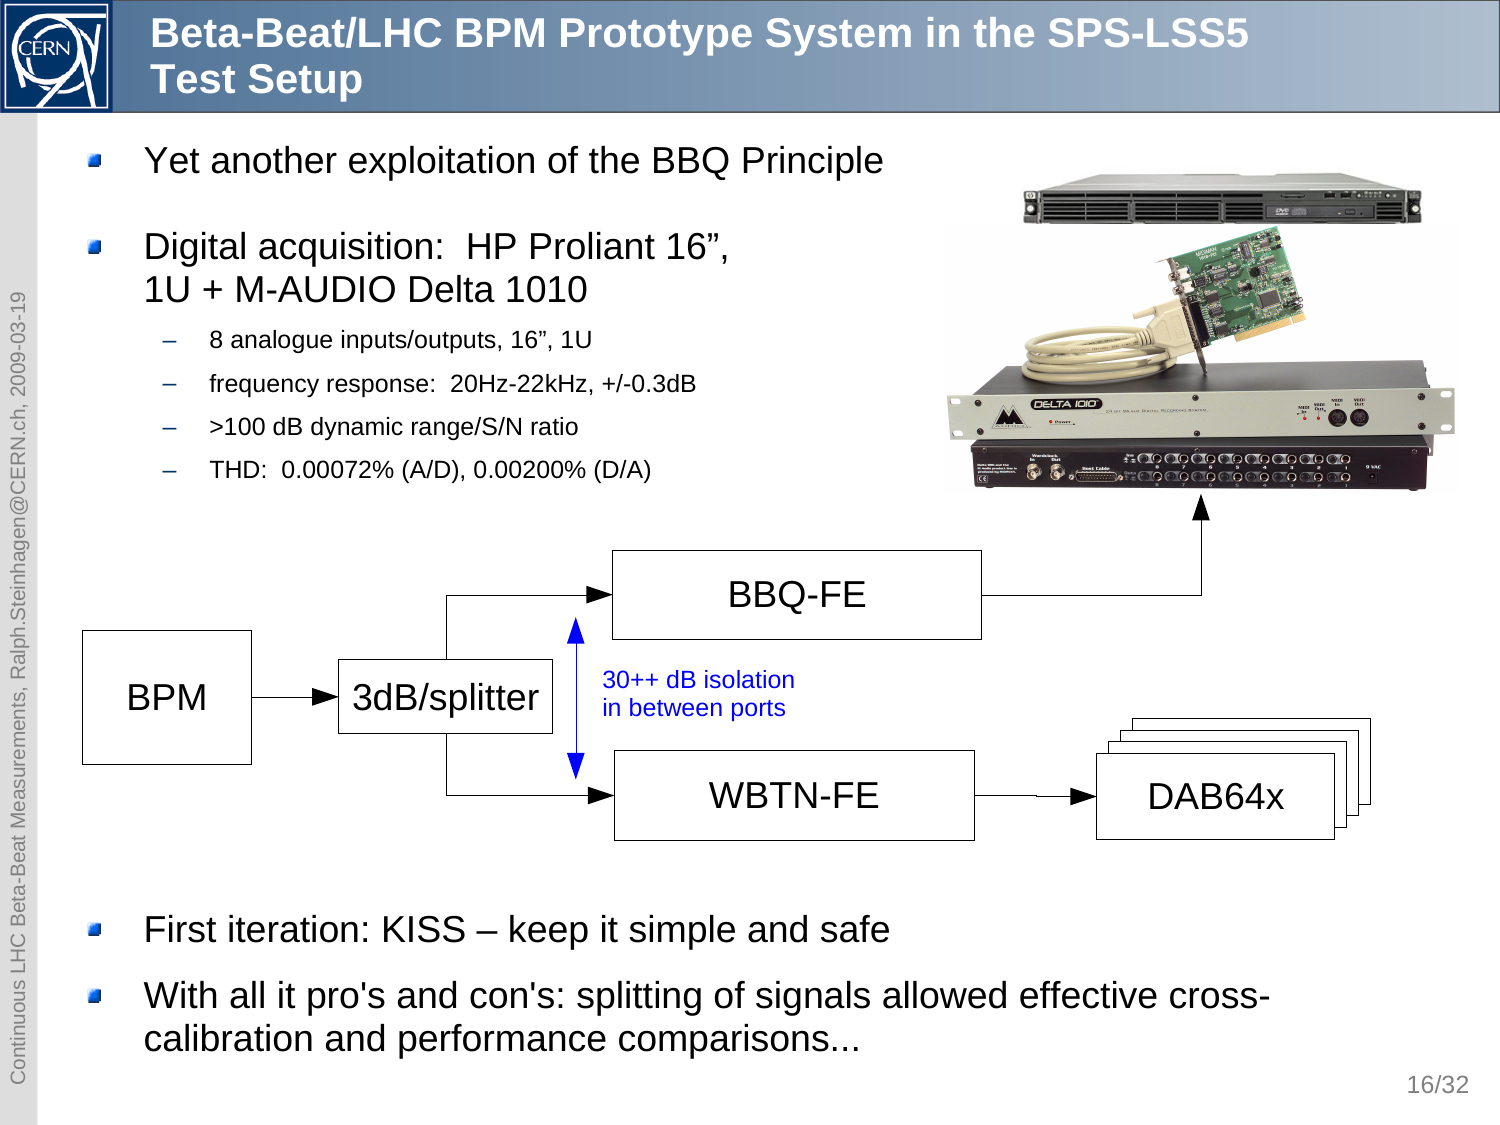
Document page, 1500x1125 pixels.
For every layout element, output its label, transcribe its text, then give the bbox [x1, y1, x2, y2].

text_box BBQ-FE [612, 550, 982, 640]
picture [1438, 147, 1458, 494]
text_box 30++ dB isolation in between ports [587, 658, 913, 730]
list Yet another exploitation of the BBQ Principle Digital acquisition: HP Proliant 16”, 1U + M-AUDIO Delta 1010 8 analogue inputs/outputs, 16”, 1U frequency response: 20Hz-22kHz, +/-0.3dB >100 dB dynamic range/S/N ratio THD: 0.00072% (A/D), 0.00200% (D/A) First iteration: KISS – keep it simple and safe With all it pro's and con's: splitting of signals allowed effective cross-calibration and performance comparisons... [87, 137, 1438, 1060]
text_box 3dB/splitter [338, 659, 553, 734]
text_box DAB64x [1096, 753, 1335, 840]
text_box BPM [82, 630, 252, 765]
text_box WBTN-FE [614, 750, 975, 841]
picture [0, 0, 113, 113]
title Beta-Beat/LHC BPM Prototype System in the SPS-LSS5 Test Setup [150, 7, 1433, 106]
